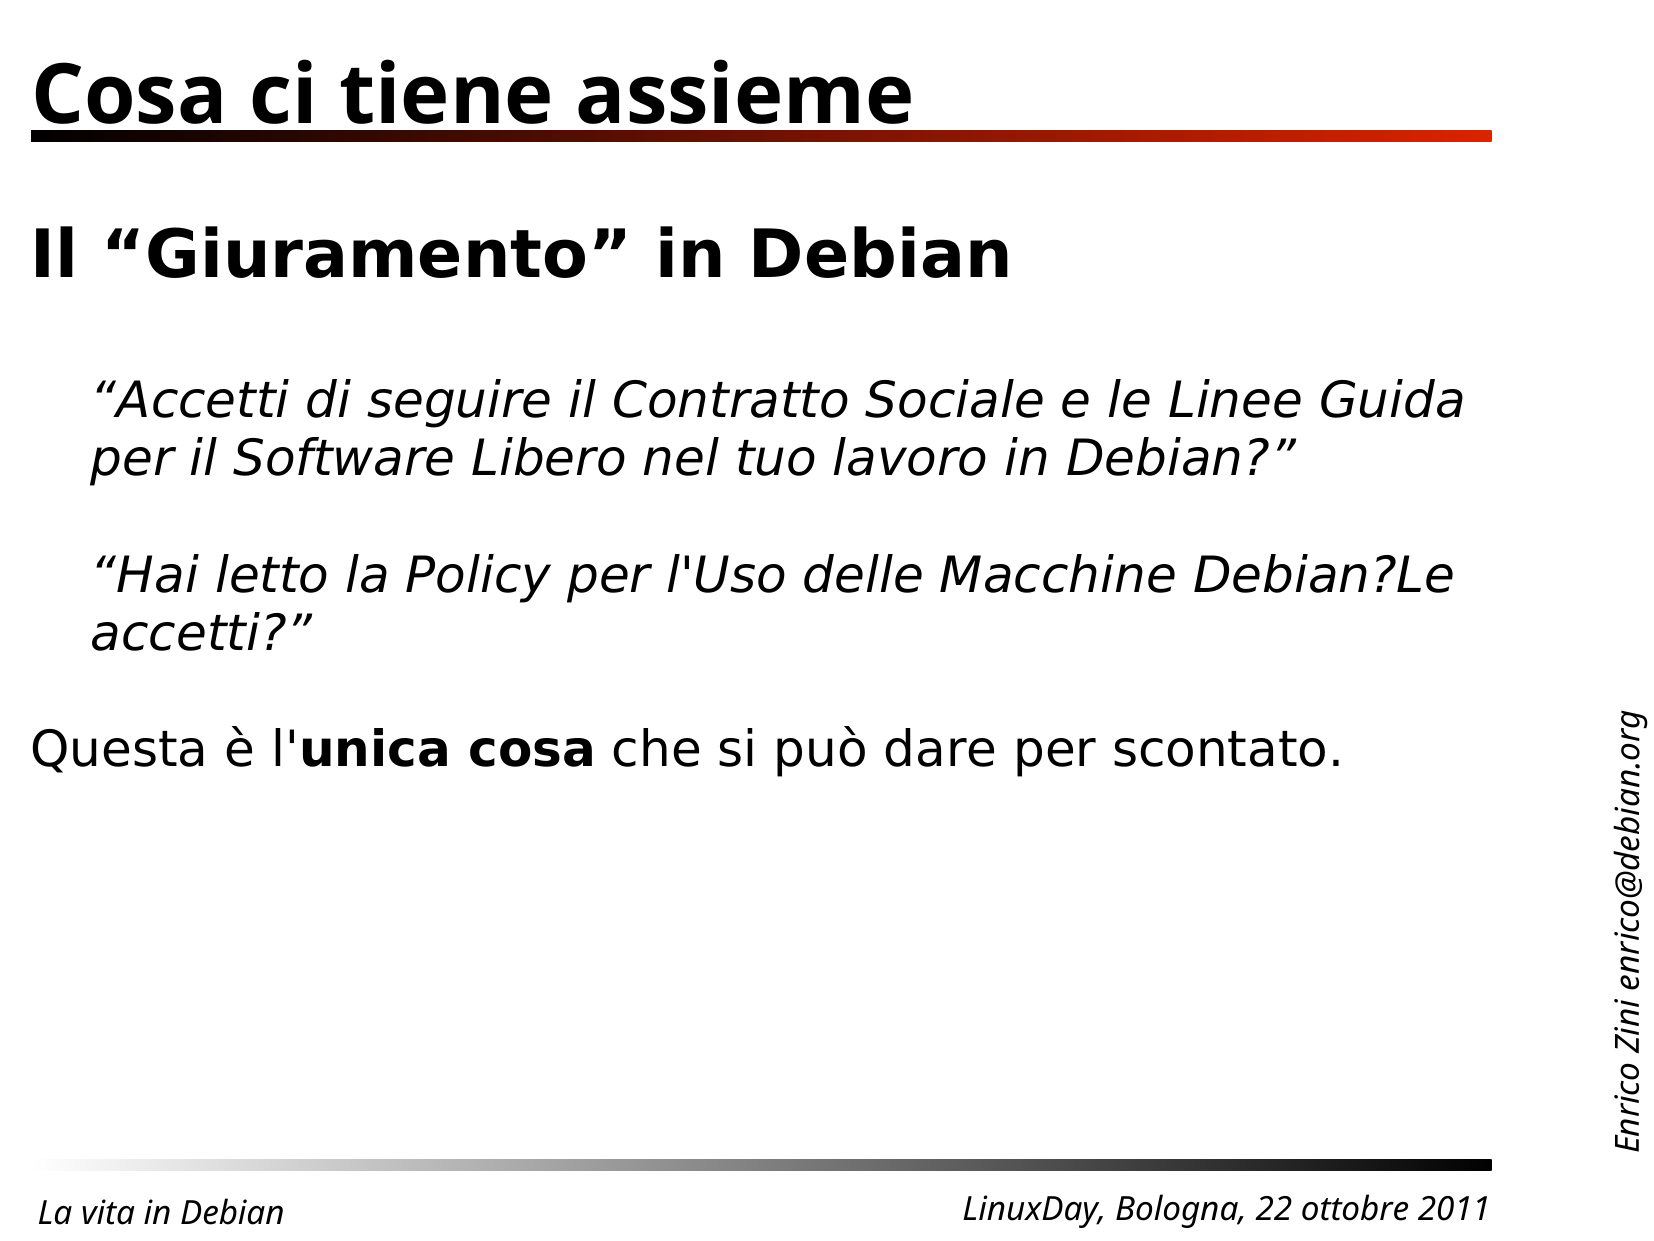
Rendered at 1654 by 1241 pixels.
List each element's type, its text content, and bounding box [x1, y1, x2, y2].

text_box Il “Giuramento” in Debian “Accetti di seguire il Contratto Sociale e le Linee Guida per il Software Libero nel tuo lavoro in Debian?” “Hai letto la Policy per l'Uso delle Macchine Debian?Le accetti?” Questa è l'unica cosa che si può dare per scontato. [30, 215, 1495, 1089]
text_box Cosa ci tiene assieme [31, 34, 1439, 168]
